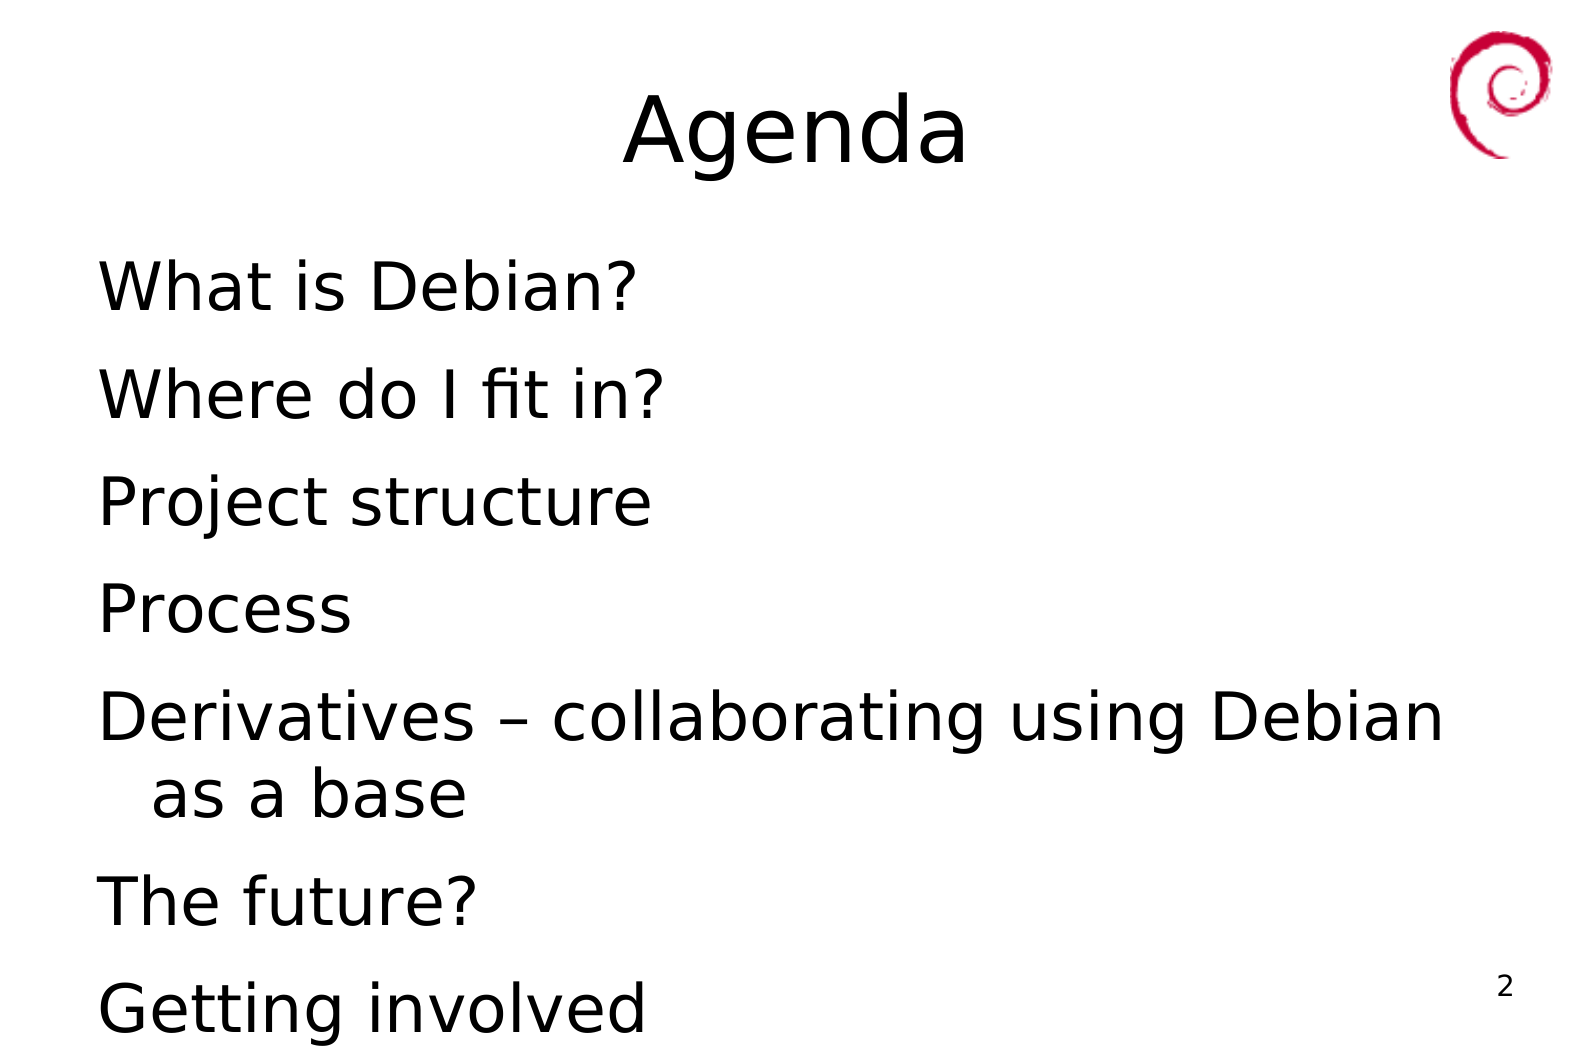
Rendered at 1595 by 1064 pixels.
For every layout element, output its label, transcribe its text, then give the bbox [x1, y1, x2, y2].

list What is Debian? Where do I fit in? Project structure Process Derivatives – collaborating using Debian as a base The future? Getting involved [79, 248, 1515, 1049]
title Agenda [79, 42, 1515, 221]
picture [1450, 31, 1555, 159]
